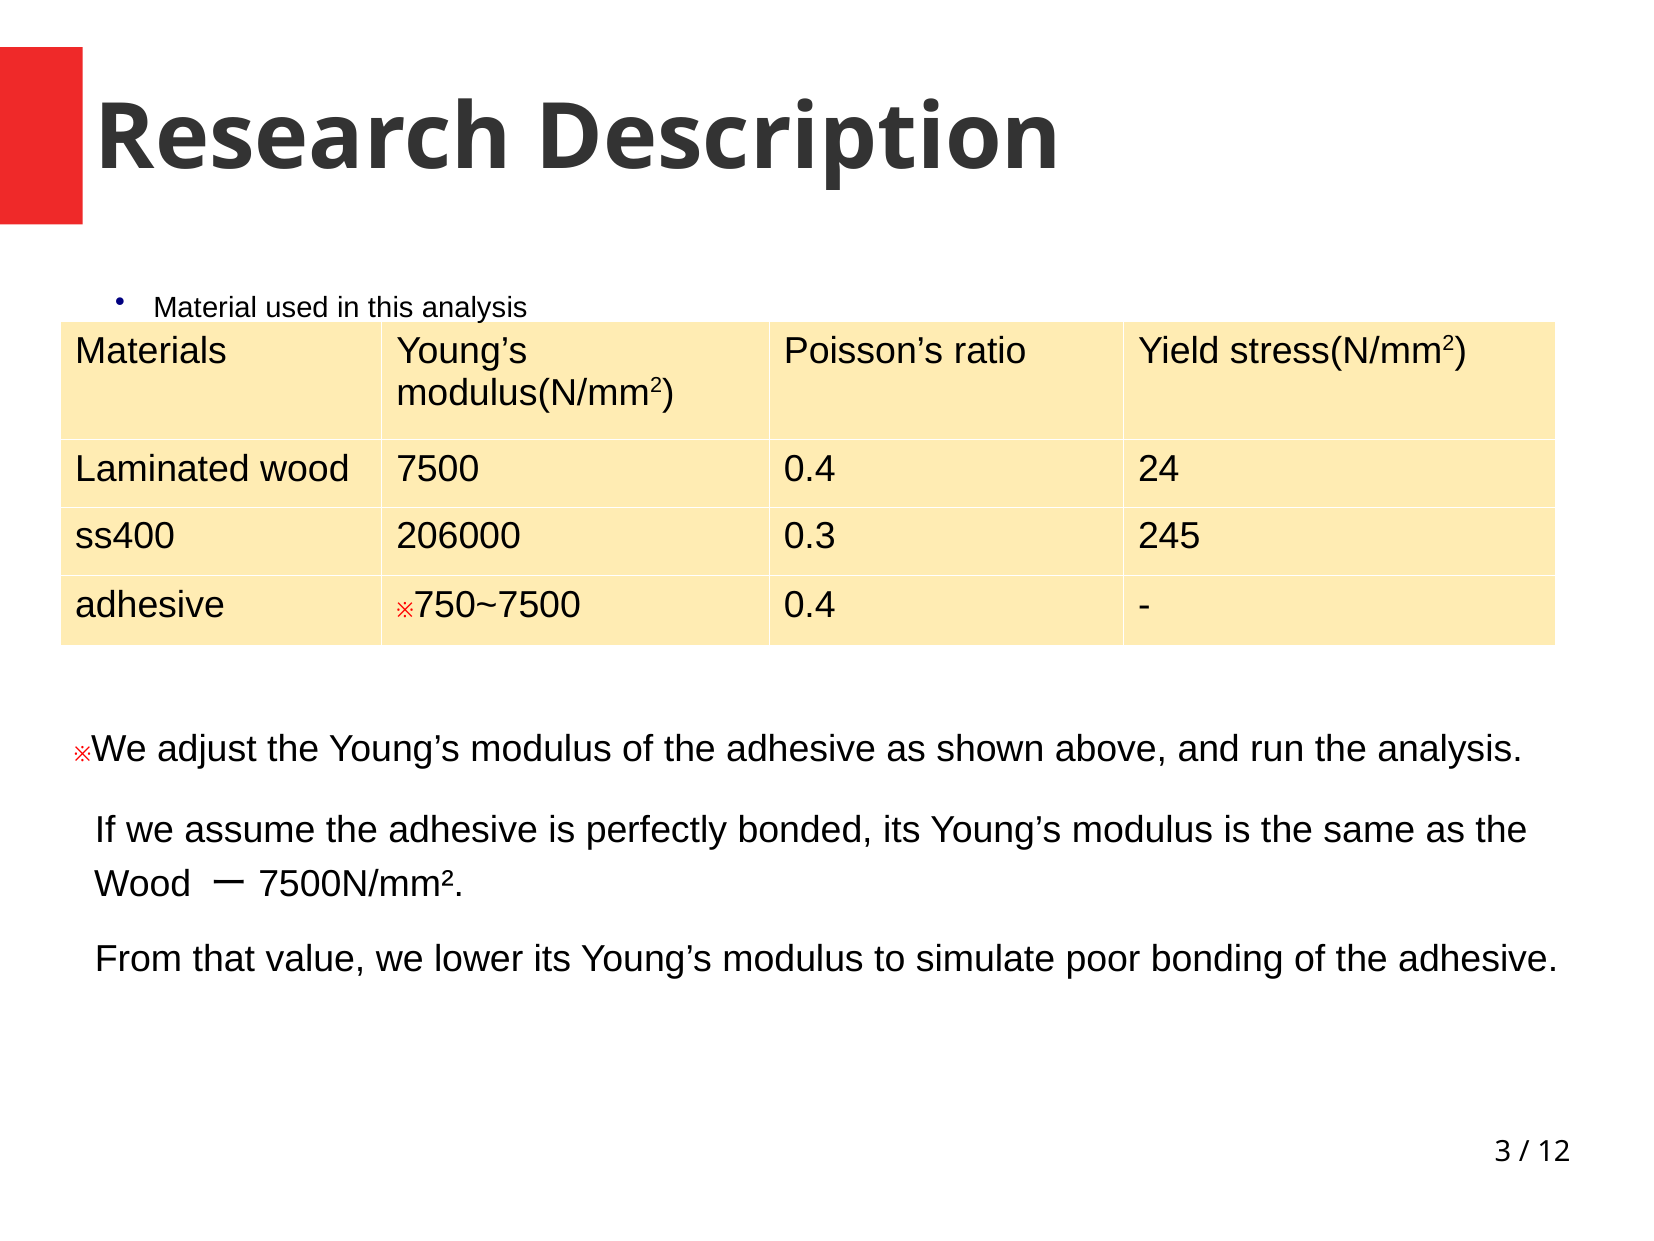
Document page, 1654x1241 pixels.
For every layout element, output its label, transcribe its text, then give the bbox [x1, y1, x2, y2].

text_box ・Material used in this analysis [47, 261, 1016, 337]
table_cell 24 [1124, 440, 1555, 507]
table_cell 0.3 [770, 508, 1123, 575]
table_cell 206000 [382, 508, 769, 575]
table_header Yield stress(N/mm2) [1124, 322, 1555, 439]
table_cell - [1124, 576, 1555, 645]
table_cell 0.4 [770, 440, 1123, 507]
text_box ※We adjust the Young’s modulus of the adhesive as shown above, and run the analysis. If we assume the adhesive is perfectly bonded, its Young’s modulus is the same as the Wood ー7500N/mm². From that value, we lower its Young’s modulus to simulate poor bonding of the adhesive. [59, 720, 1630, 1118]
table_header Poisson’s ratio [770, 322, 1123, 439]
table_header Materials [83, 337, 99, 358]
title Research Description [94, 29, 1548, 237]
table_cell adhesive [61, 576, 381, 645]
table_cell Laminated wood [61, 440, 381, 507]
table_header Materials [61, 337, 381, 439]
table_header Young’s modulus(N/mm2) [382, 337, 769, 439]
table_cell 245 [1124, 508, 1555, 575]
table_cell 7500 [382, 440, 769, 507]
table_cell ss400 [61, 508, 381, 575]
table_cell 0.4 [770, 576, 1123, 645]
table_cell ※750~7500 [382, 576, 769, 645]
